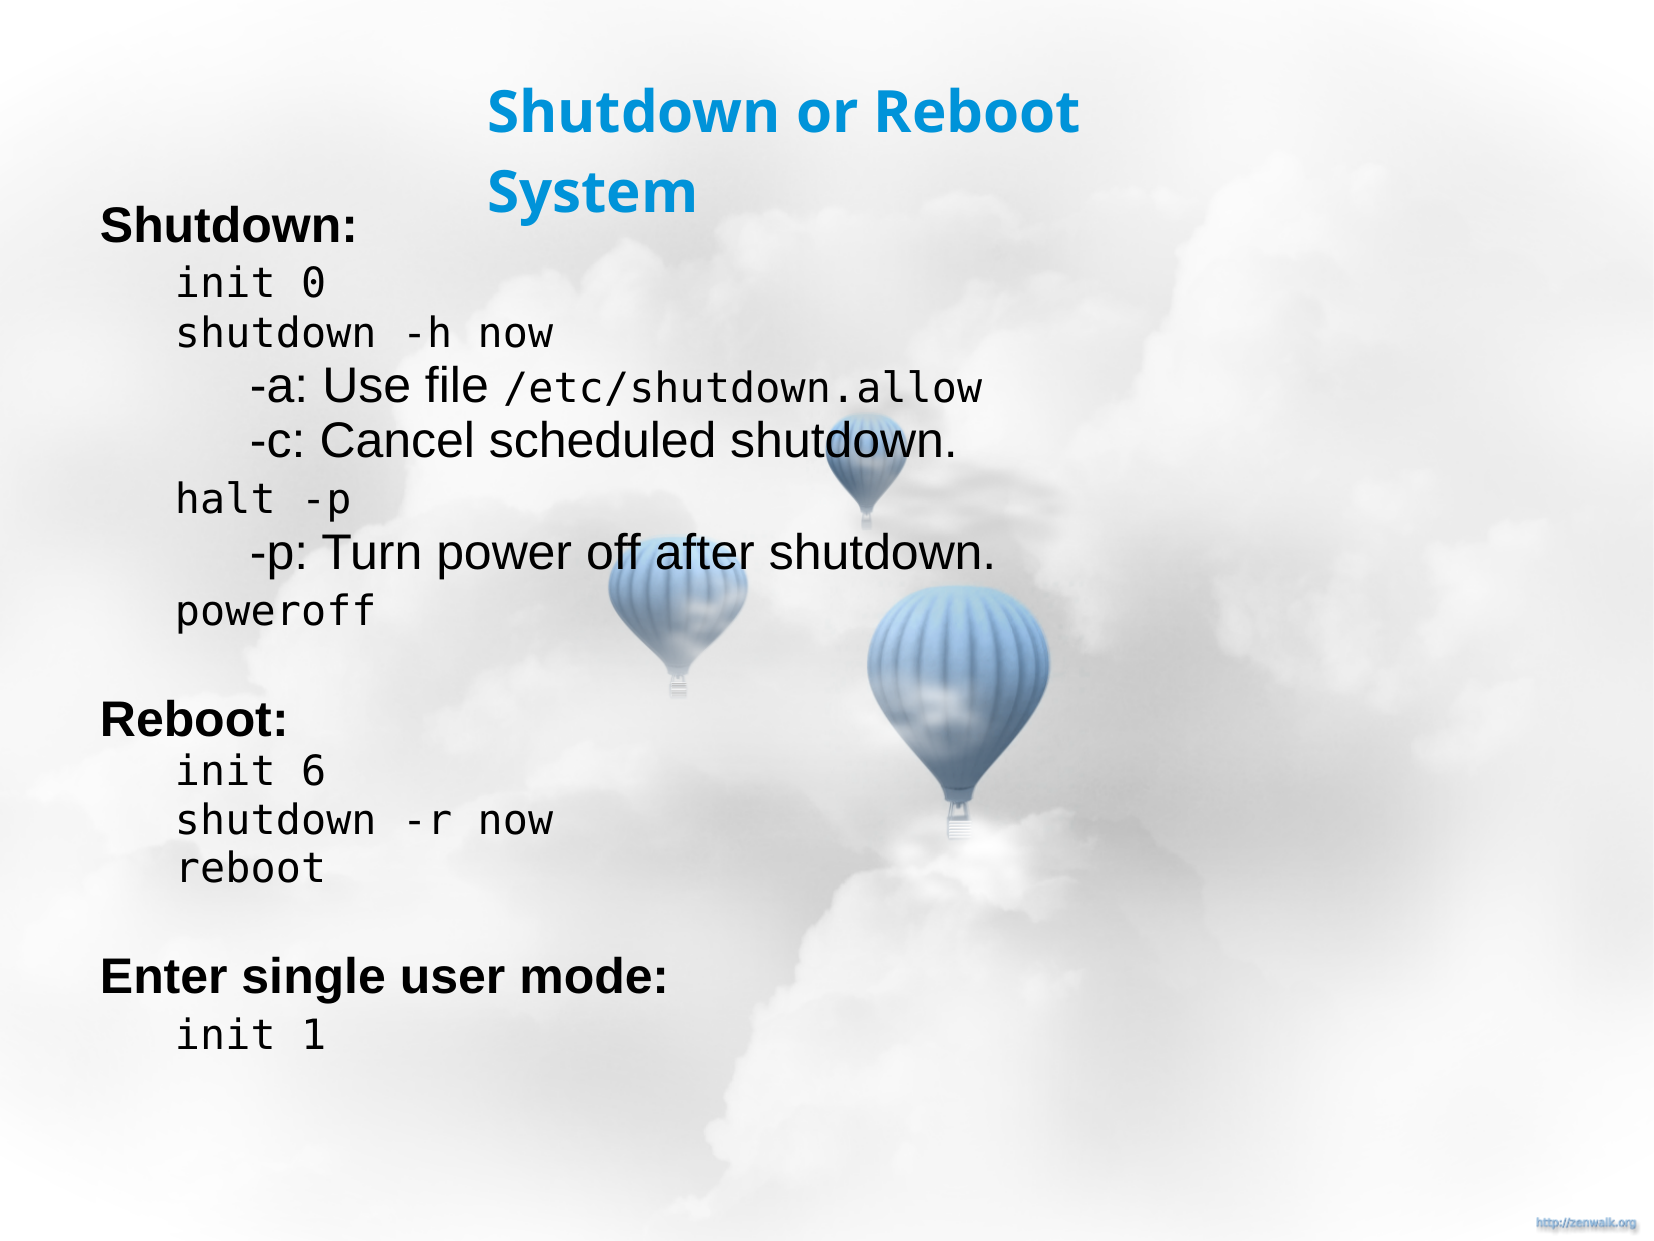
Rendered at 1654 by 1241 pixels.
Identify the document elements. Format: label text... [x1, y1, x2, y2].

text_box Shutdown: init 0 shutdown -h now -a: Use file /etc/shutdown.allow -c: Cancel scheduled shutdown. halt -p -p: Turn power off after shutdown. poweroff Reboot: init 6 shutdown -r now reboot Enter single user mode: init 1 [85, 189, 1619, 1068]
text_box Shutdown or Reboot System [472, 63, 1245, 149]
